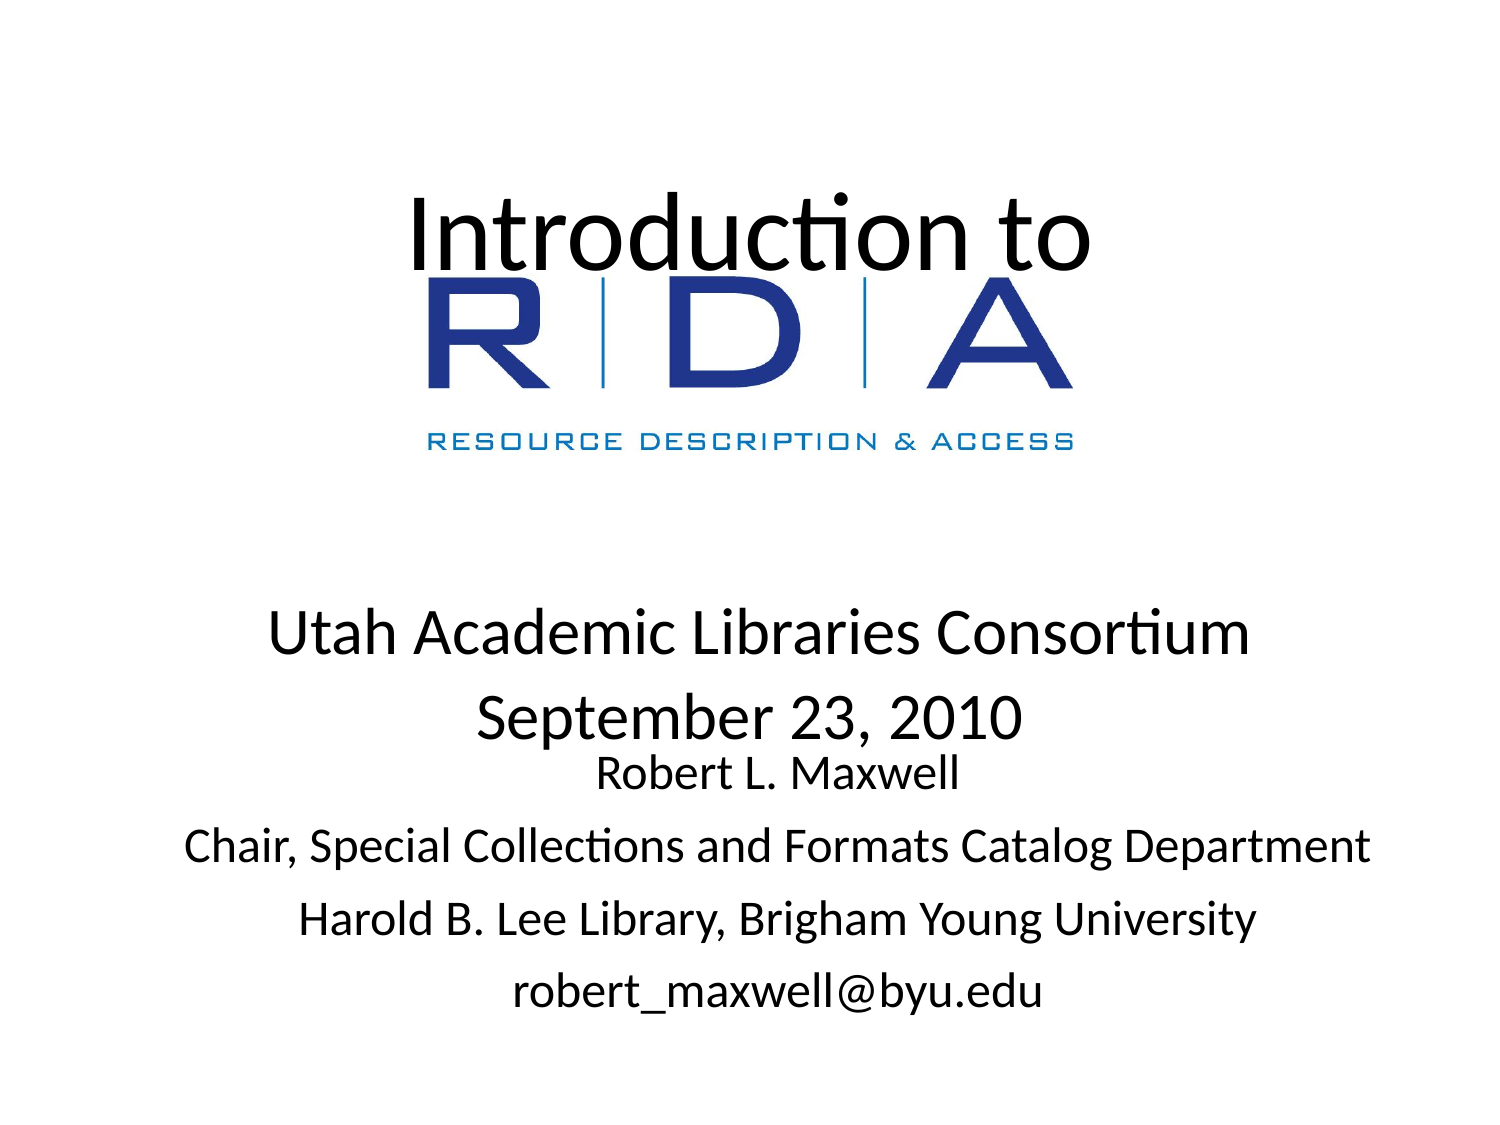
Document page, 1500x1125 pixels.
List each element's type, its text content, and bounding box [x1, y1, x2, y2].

picture [425, 275, 1076, 452]
list Robert L. Maxwell Chair, Special Collections and Formats Catalog Department Harold B. Lee Library, Brigham Young University robert_maxwell@byu.edu [75, 732, 1426, 1051]
title Introduction to Utah Academic Libraries Consortium September 23, 2010 [75, 149, 1426, 613]
